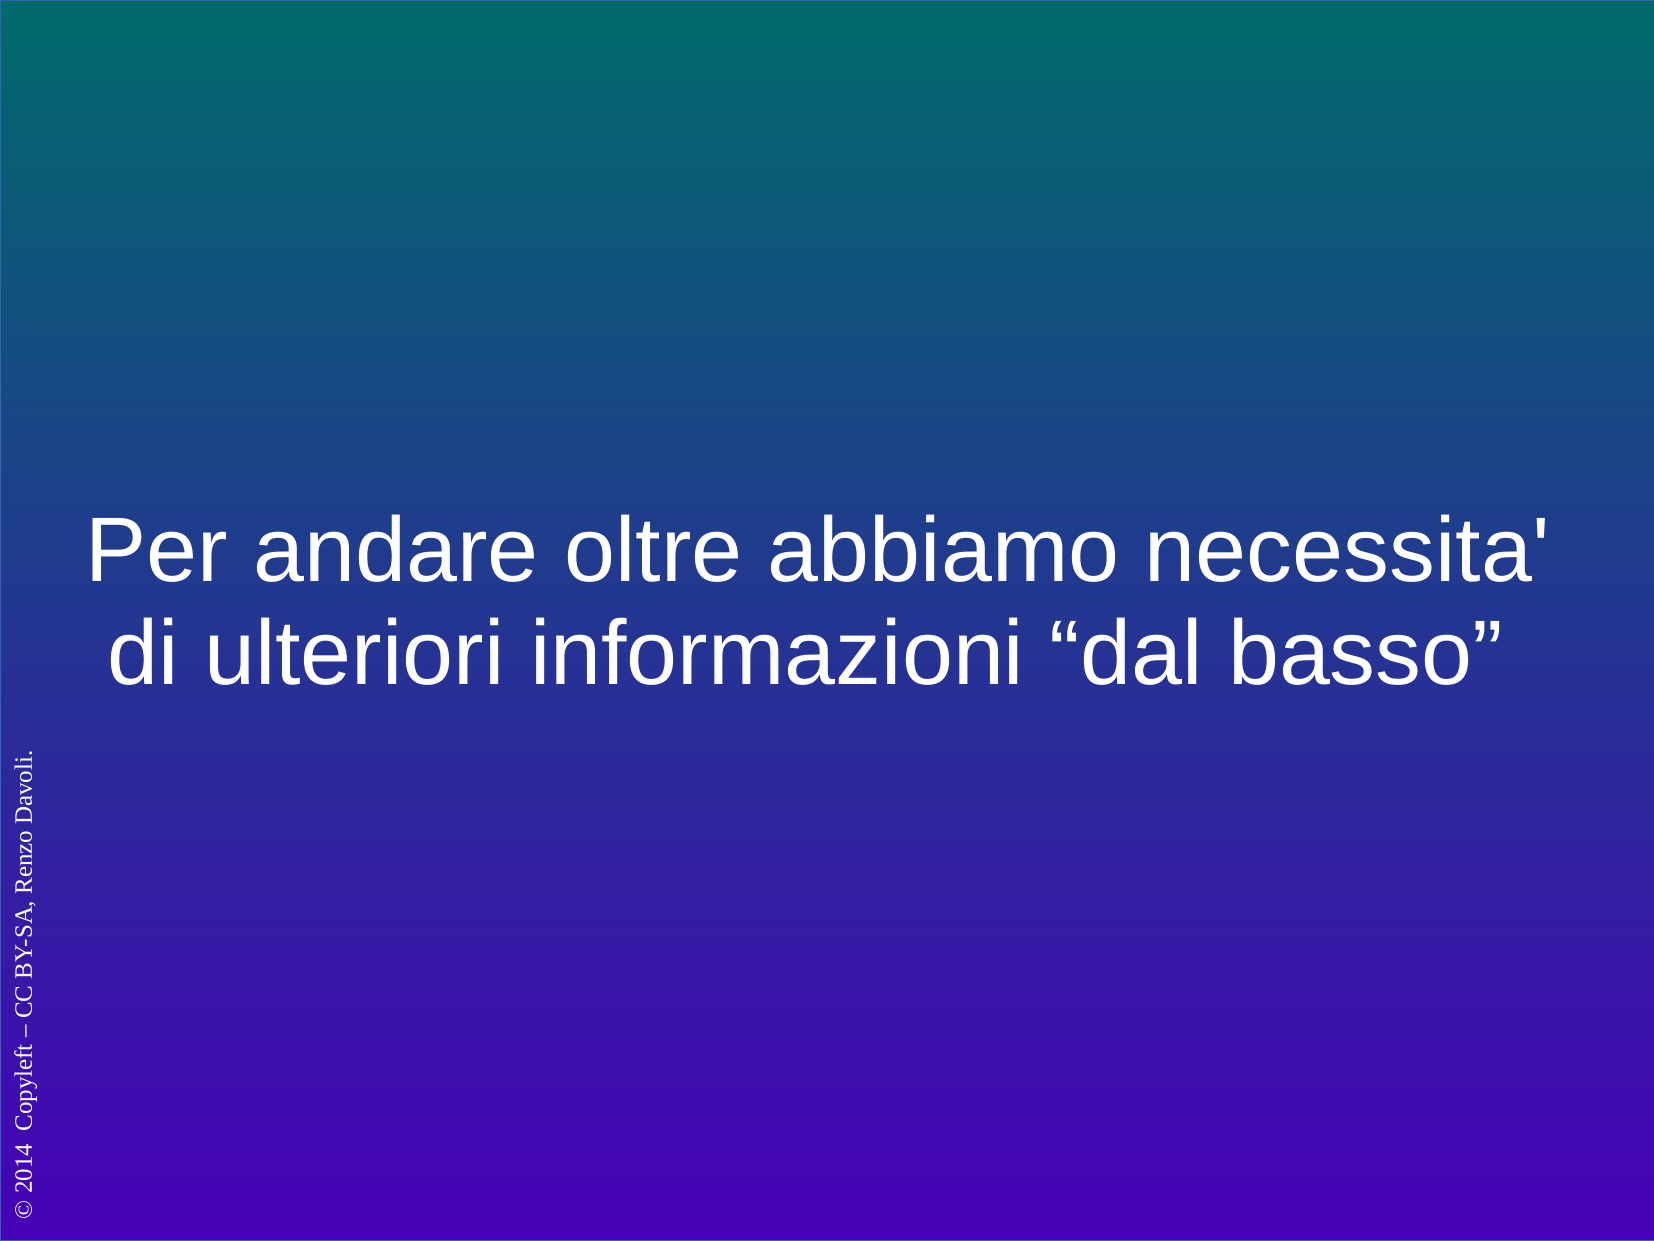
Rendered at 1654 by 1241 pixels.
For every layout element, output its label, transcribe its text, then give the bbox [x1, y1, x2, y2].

title Per andare oltre abbiamo necessita' di ulteriori informazioni “dal basso” [75, 497, 1564, 706]
